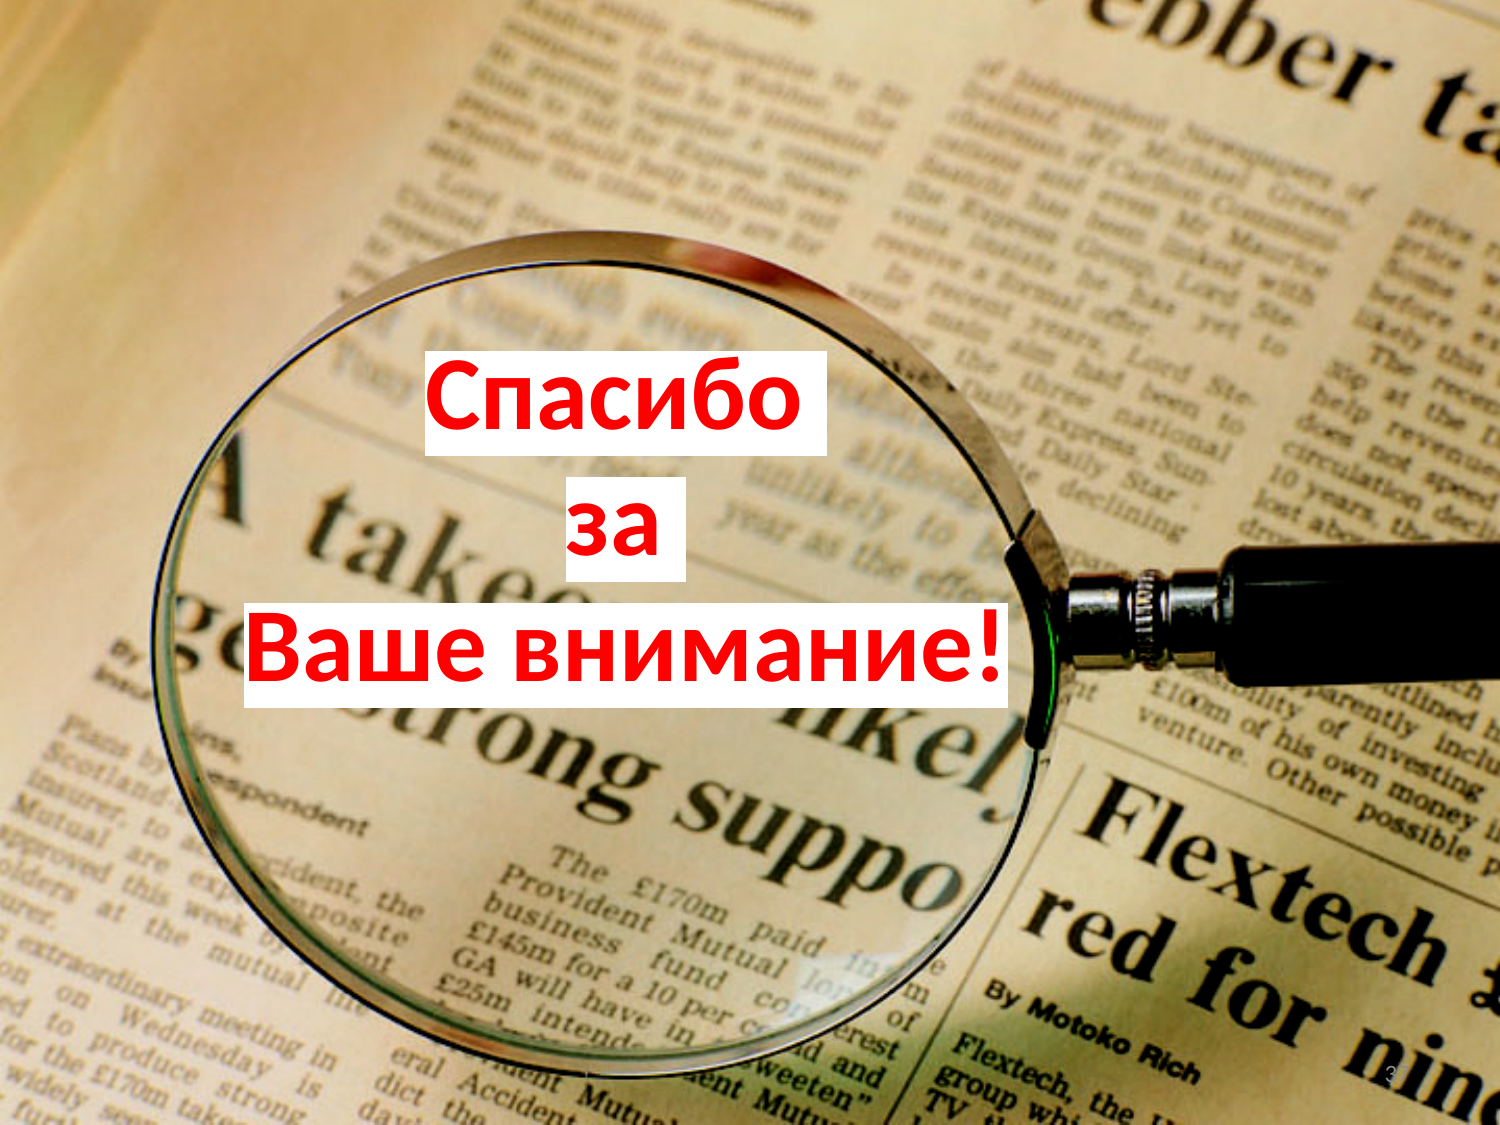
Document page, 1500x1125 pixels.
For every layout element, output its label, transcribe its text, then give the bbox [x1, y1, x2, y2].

slide_number <номер> [1074, 1042, 1425, 1103]
title Спасибо за Ваше внимание! [64, 314, 1188, 798]
picture [0, 0, 1500, 1125]
